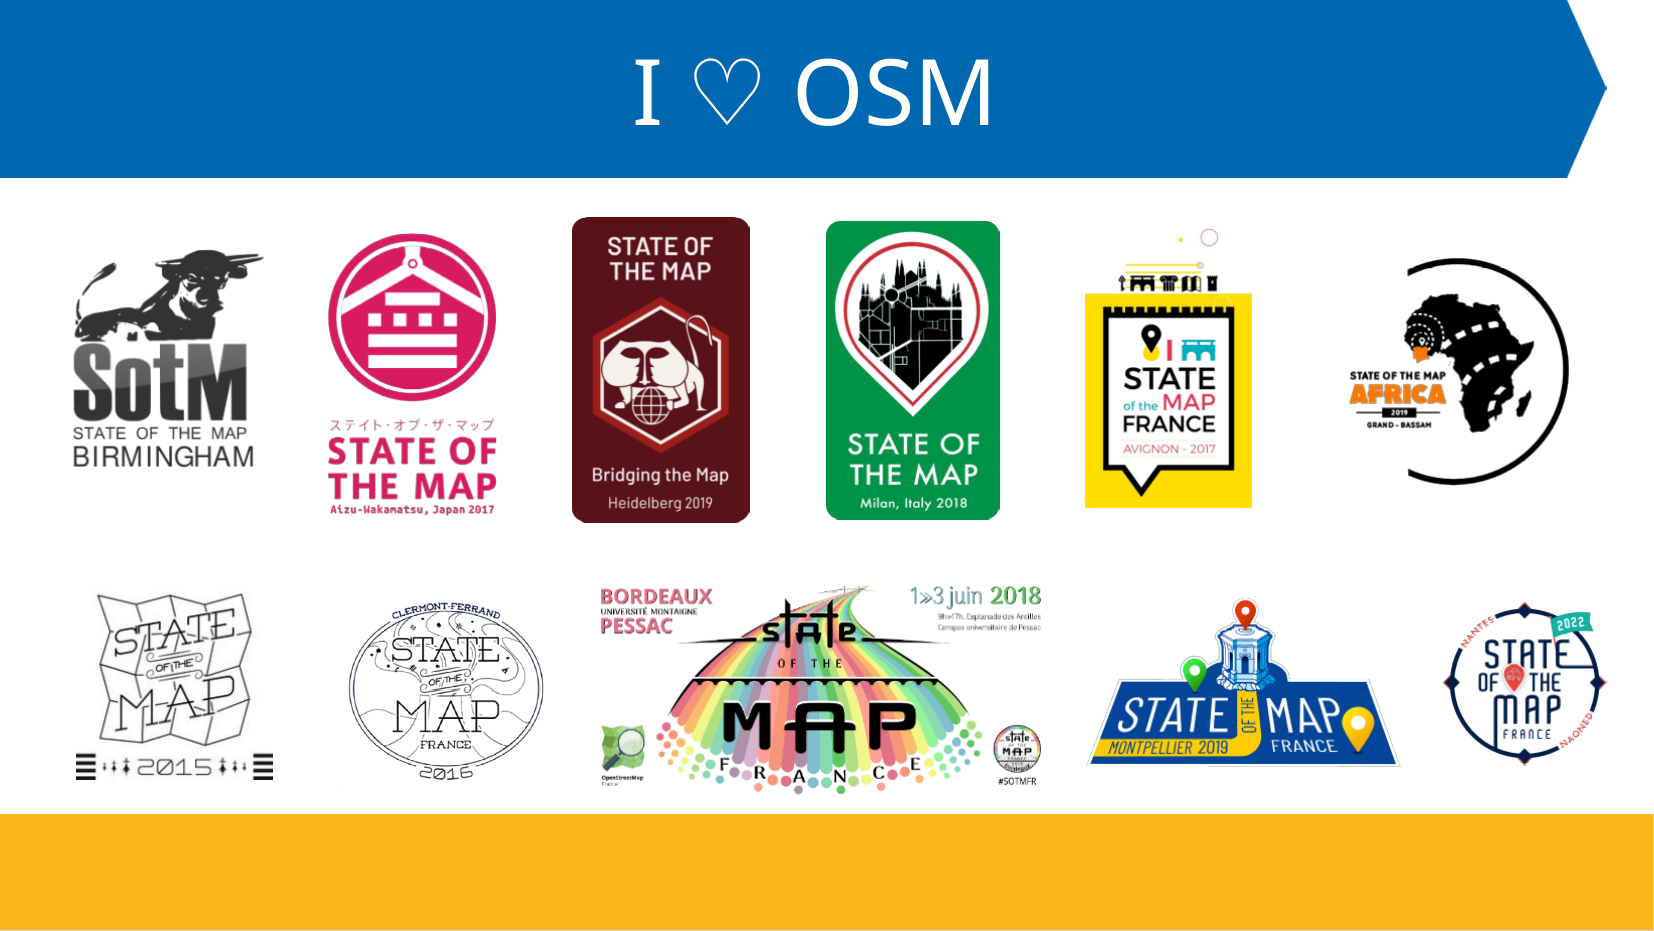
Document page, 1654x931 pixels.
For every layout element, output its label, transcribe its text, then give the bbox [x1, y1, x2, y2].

picture [59, 228, 272, 485]
picture [1086, 598, 1401, 768]
picture [572, 217, 751, 523]
picture [590, 572, 1052, 804]
picture [0, 0, 1607, 178]
picture [1443, 602, 1607, 766]
picture [307, 212, 518, 537]
picture [1085, 216, 1252, 508]
picture [76, 583, 273, 780]
picture [0, 814, 1654, 931]
picture [826, 221, 1000, 520]
picture [1312, 236, 1607, 532]
picture [336, 590, 550, 792]
title I ♡ OSM [230, 36, 1400, 144]
